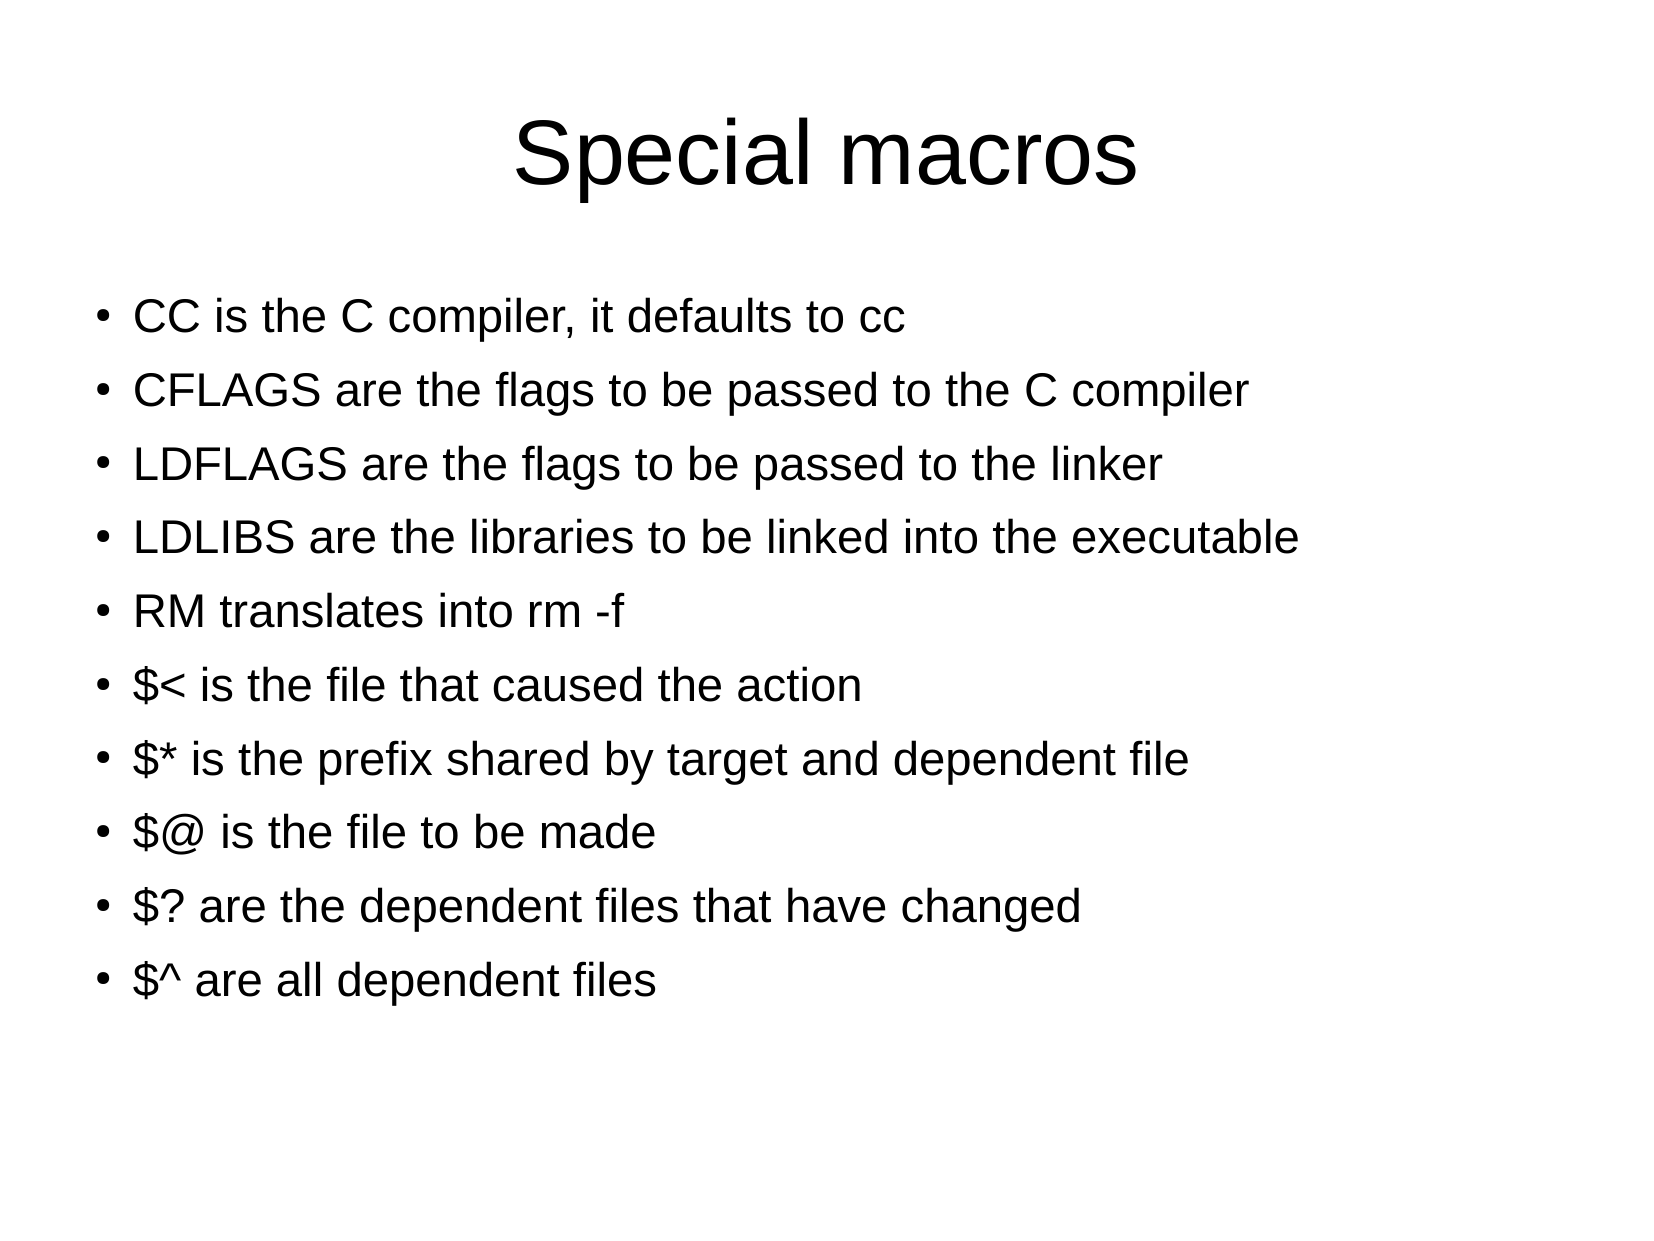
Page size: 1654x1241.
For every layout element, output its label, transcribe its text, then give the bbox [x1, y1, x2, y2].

list CC is the C compiler, it defaults to cc CFLAGS are the flags to be passed to the C compiler LDFLAGS are the flags to be passed to the linker LDLIBS are the libraries to be linked into the executable RM translates into rm -f $< is the file that caused the action $* is the prefix shared by target and dependent file $@ is the file to be made $? are the dependent files that have changed $^ are all dependent files [82, 290, 1571, 1010]
title Special macros [82, 49, 1571, 257]
